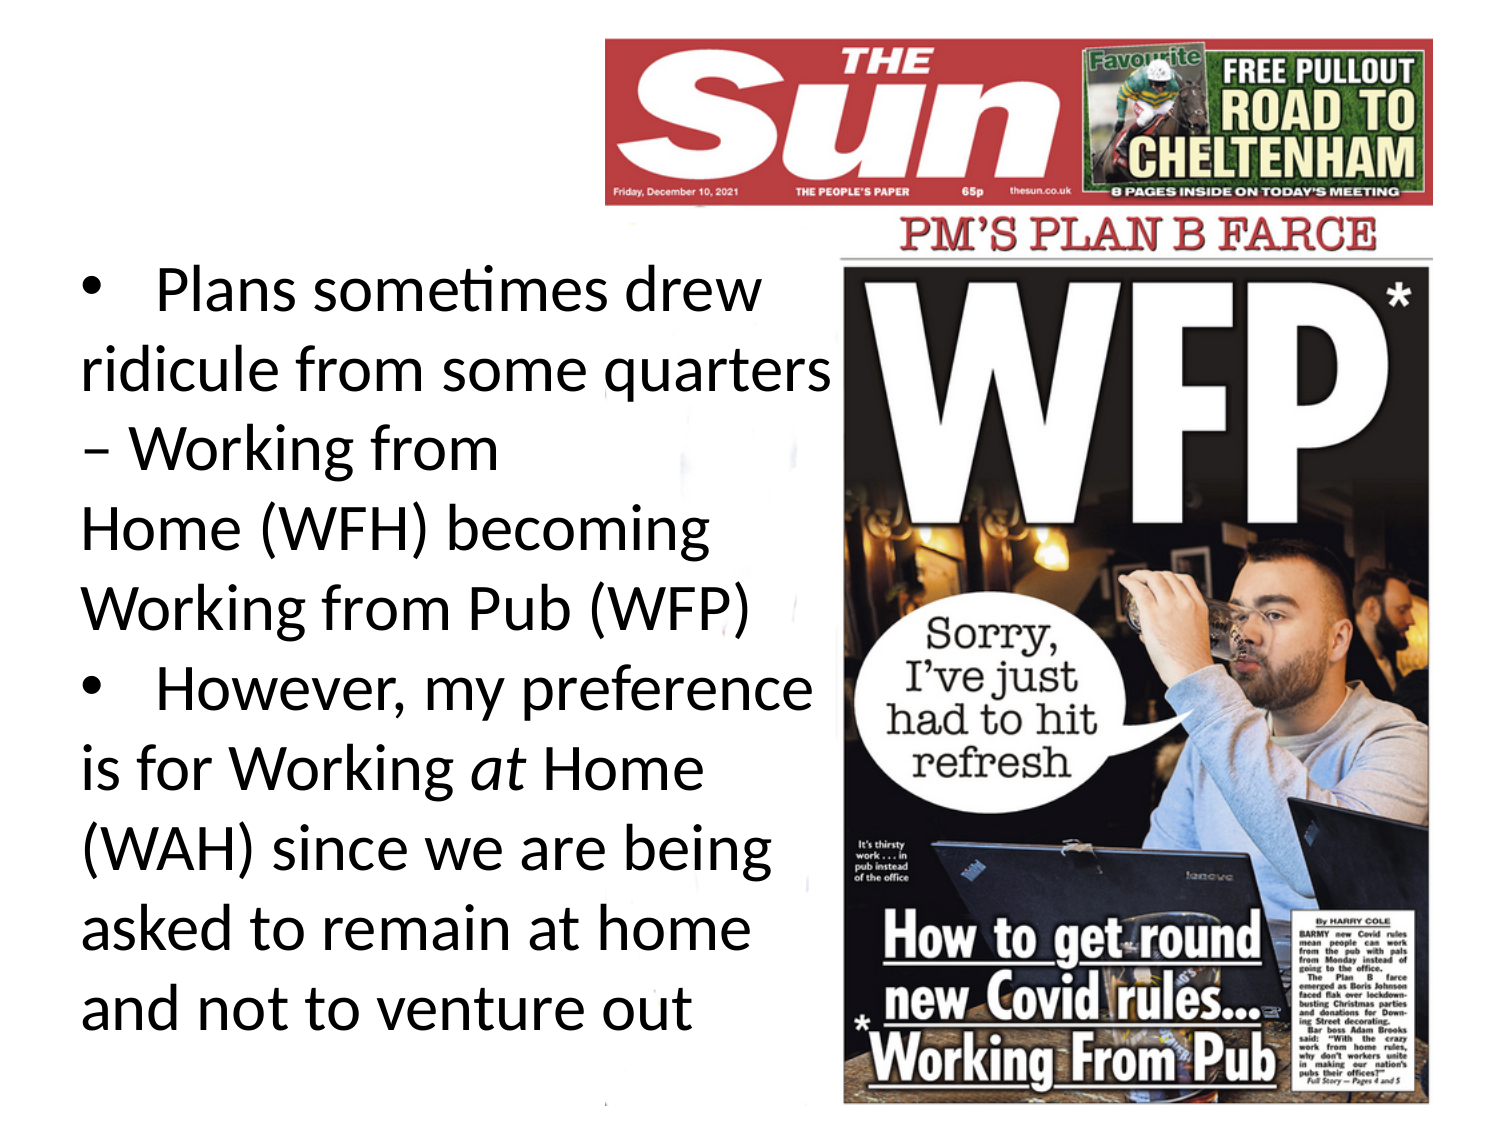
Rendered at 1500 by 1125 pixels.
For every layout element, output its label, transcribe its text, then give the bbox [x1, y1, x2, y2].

picture [605, 38, 1433, 1106]
text_box Plans sometimes drew ridicule from some quarters – Working from Home (WFH) becoming Working from Pub (WFP) However, my preference is for Working at Home (WAH) since we are being asked to remain at home and not to venture out [65, 236, 856, 1106]
